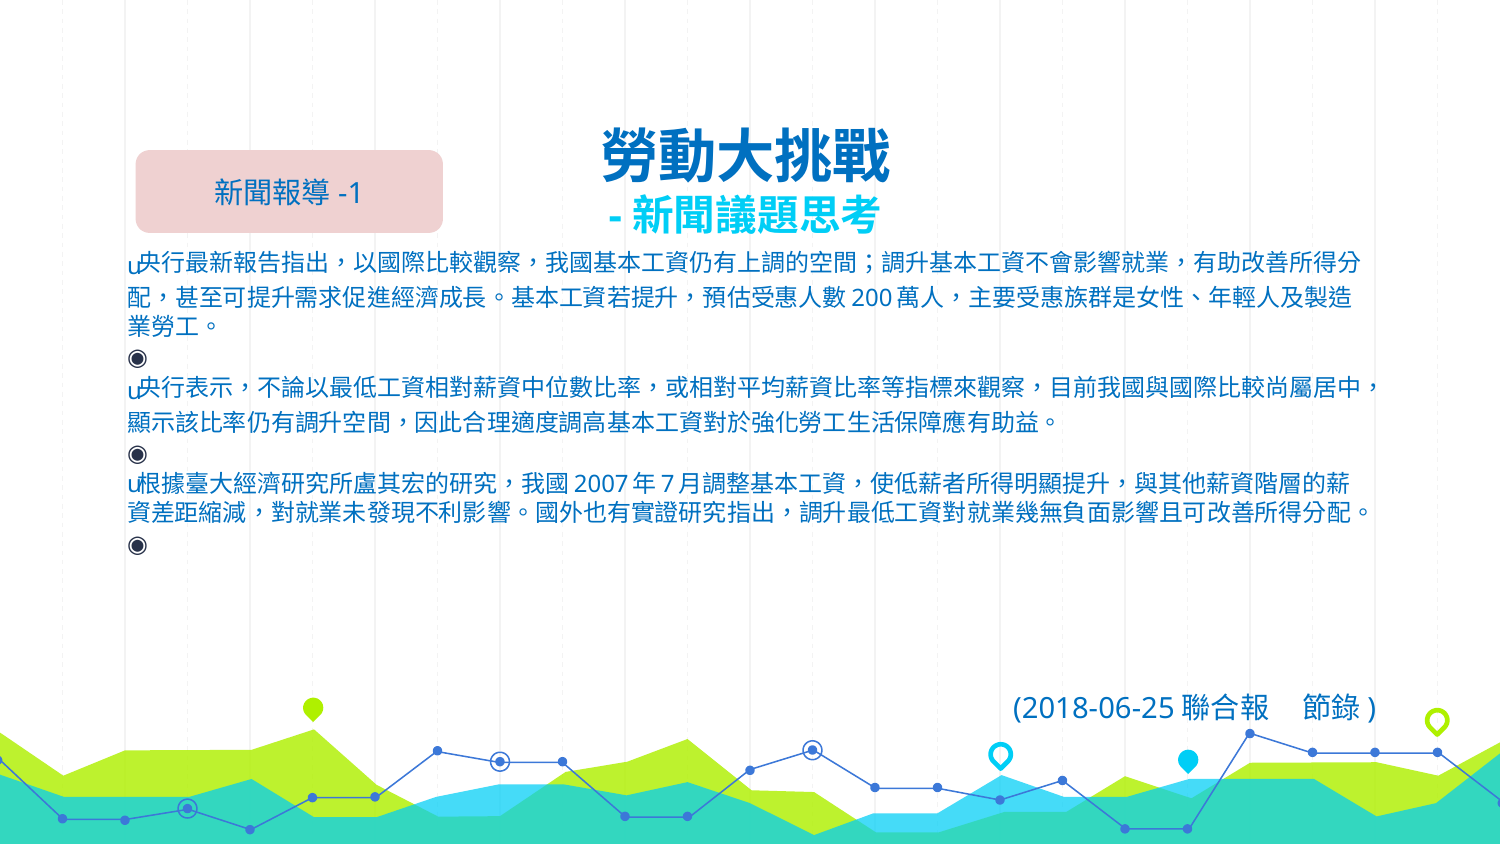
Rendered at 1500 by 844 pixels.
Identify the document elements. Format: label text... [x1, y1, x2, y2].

text_box (2018-06-25聯合報 節錄) [998, 681, 1436, 733]
title 勞動大挑戰 -新聞議題思考 [171, 103, 1320, 222]
text_box 新聞報導-1 [135, 150, 443, 233]
list 央行最新報告指出，以國際比較觀察，我國基本工資仍有上調的空間；調升基本工資不會影響就業，有助改善所得分配，甚至可提升需求促進經濟成長。基本工資若提升，預估受惠人數200萬人，主要受惠族群是女性、年輕人及製造業勞工。 央行表示，不論以最低工資相對薪資中位數比率，或相對平均薪資比率等指標來觀察，目前我國與國際比較尚屬居中，顯示該比率仍有調升空間，因此合理適度調高基本工資對於強化勞工生活保障應有助益。 根據臺大經濟研究所盧其宏的研究，我國2007年7月調整基本工資，使低薪者所得明顯提升，與其他薪資階層的薪資差距縮減，對就業未發現不利影響。國外也有實證研究指出，調升最低工資對就業幾無負面影響且可改善所得分配。 [112, 232, 1388, 549]
